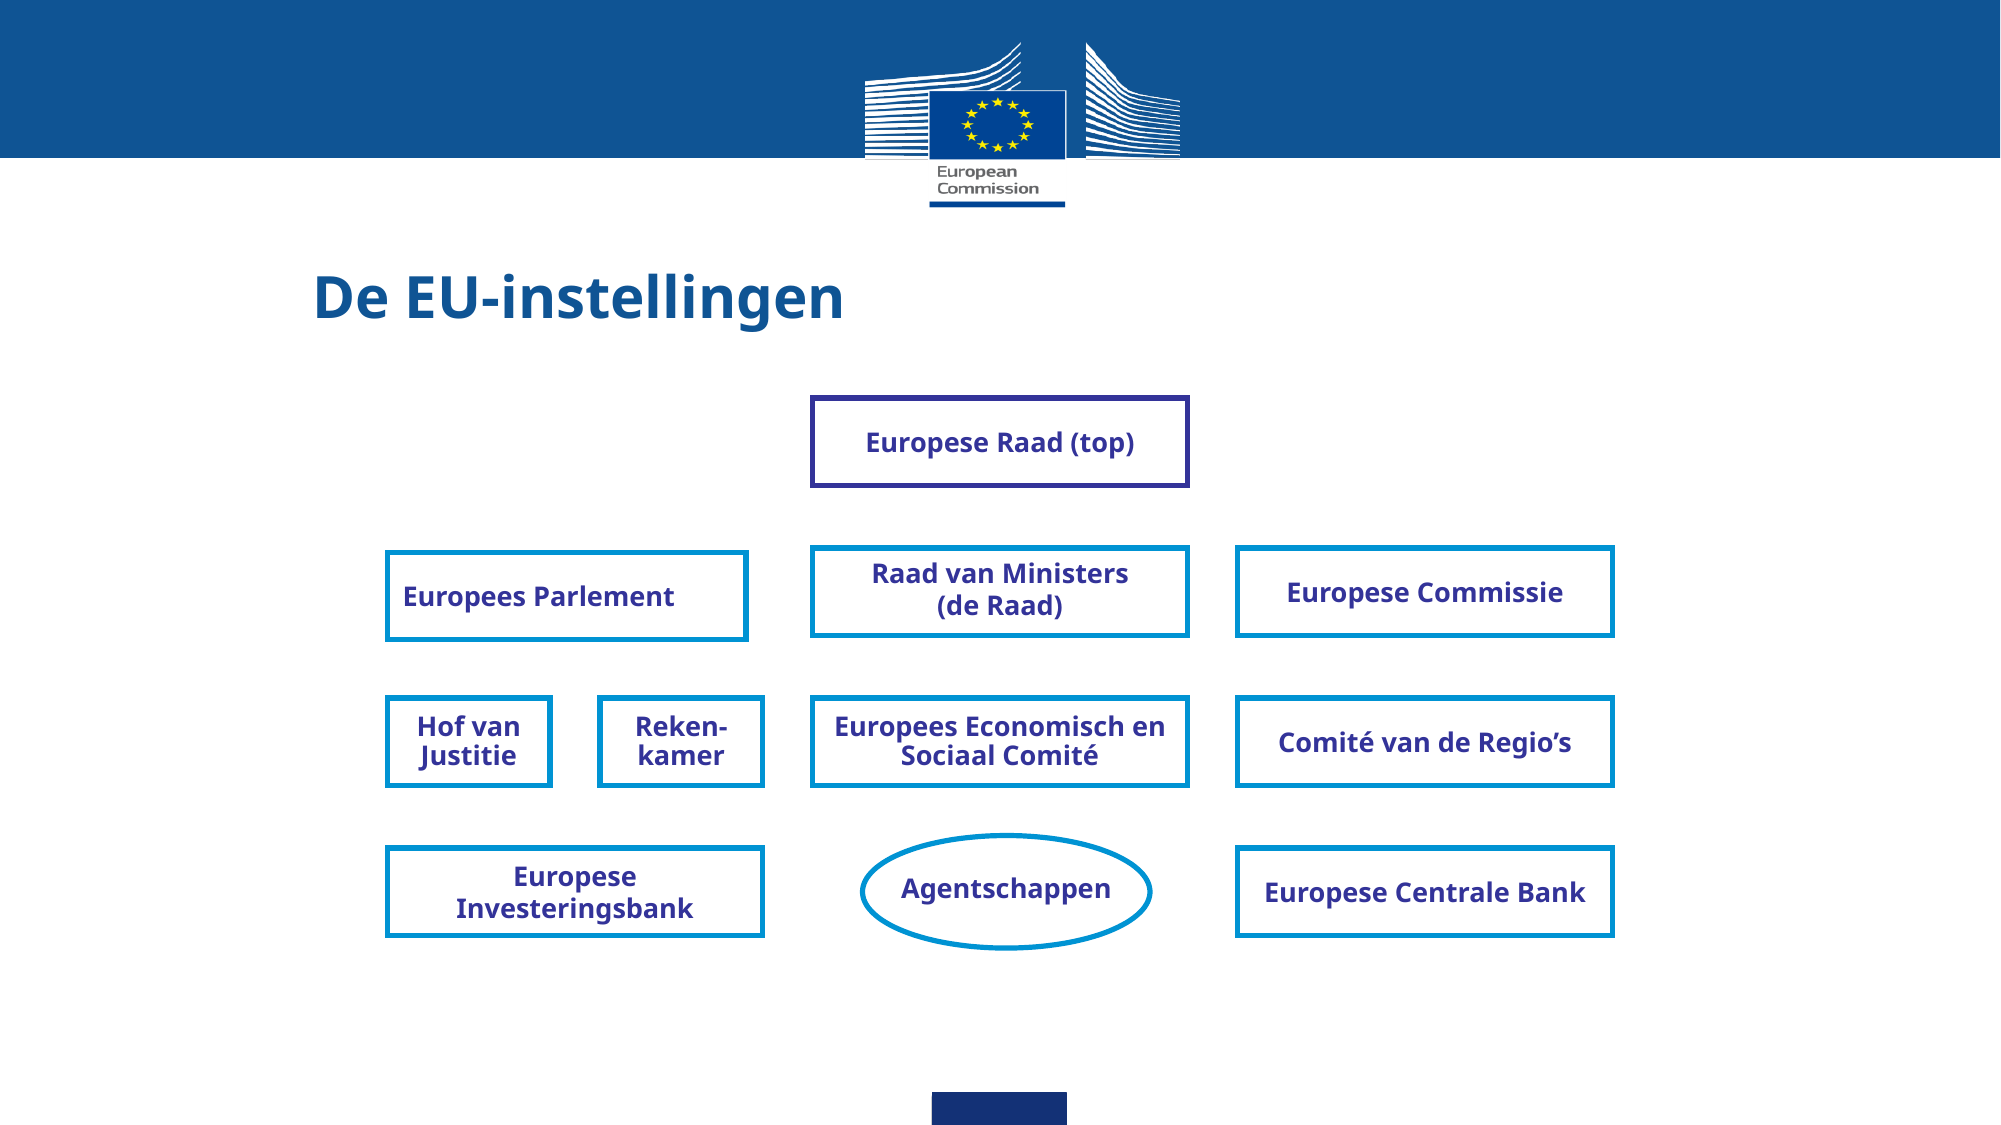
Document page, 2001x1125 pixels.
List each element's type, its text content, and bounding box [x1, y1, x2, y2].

subtitle Europees Parlement [387, 552, 747, 640]
text_box Europese Raad (top) [812, 398, 1188, 486]
text_box Europese Centrale Bank [1238, 848, 1613, 936]
text_box Comité van de Regio’s [1238, 698, 1613, 786]
text_box Raad van Ministers (de Raad) [812, 548, 1188, 636]
text_box Europese Investeringsbank [388, 848, 763, 936]
text_box Hof van Justitie [388, 698, 550, 786]
text_box De EU-instellingen [297, 252, 1066, 339]
text_box Europees Economisch en Sociaal Comité [812, 698, 1188, 786]
text_box Europese Commissie [1238, 548, 1613, 636]
text_box Agentschappen [837, 857, 1175, 919]
text_box Reken-kamer [600, 698, 763, 786]
